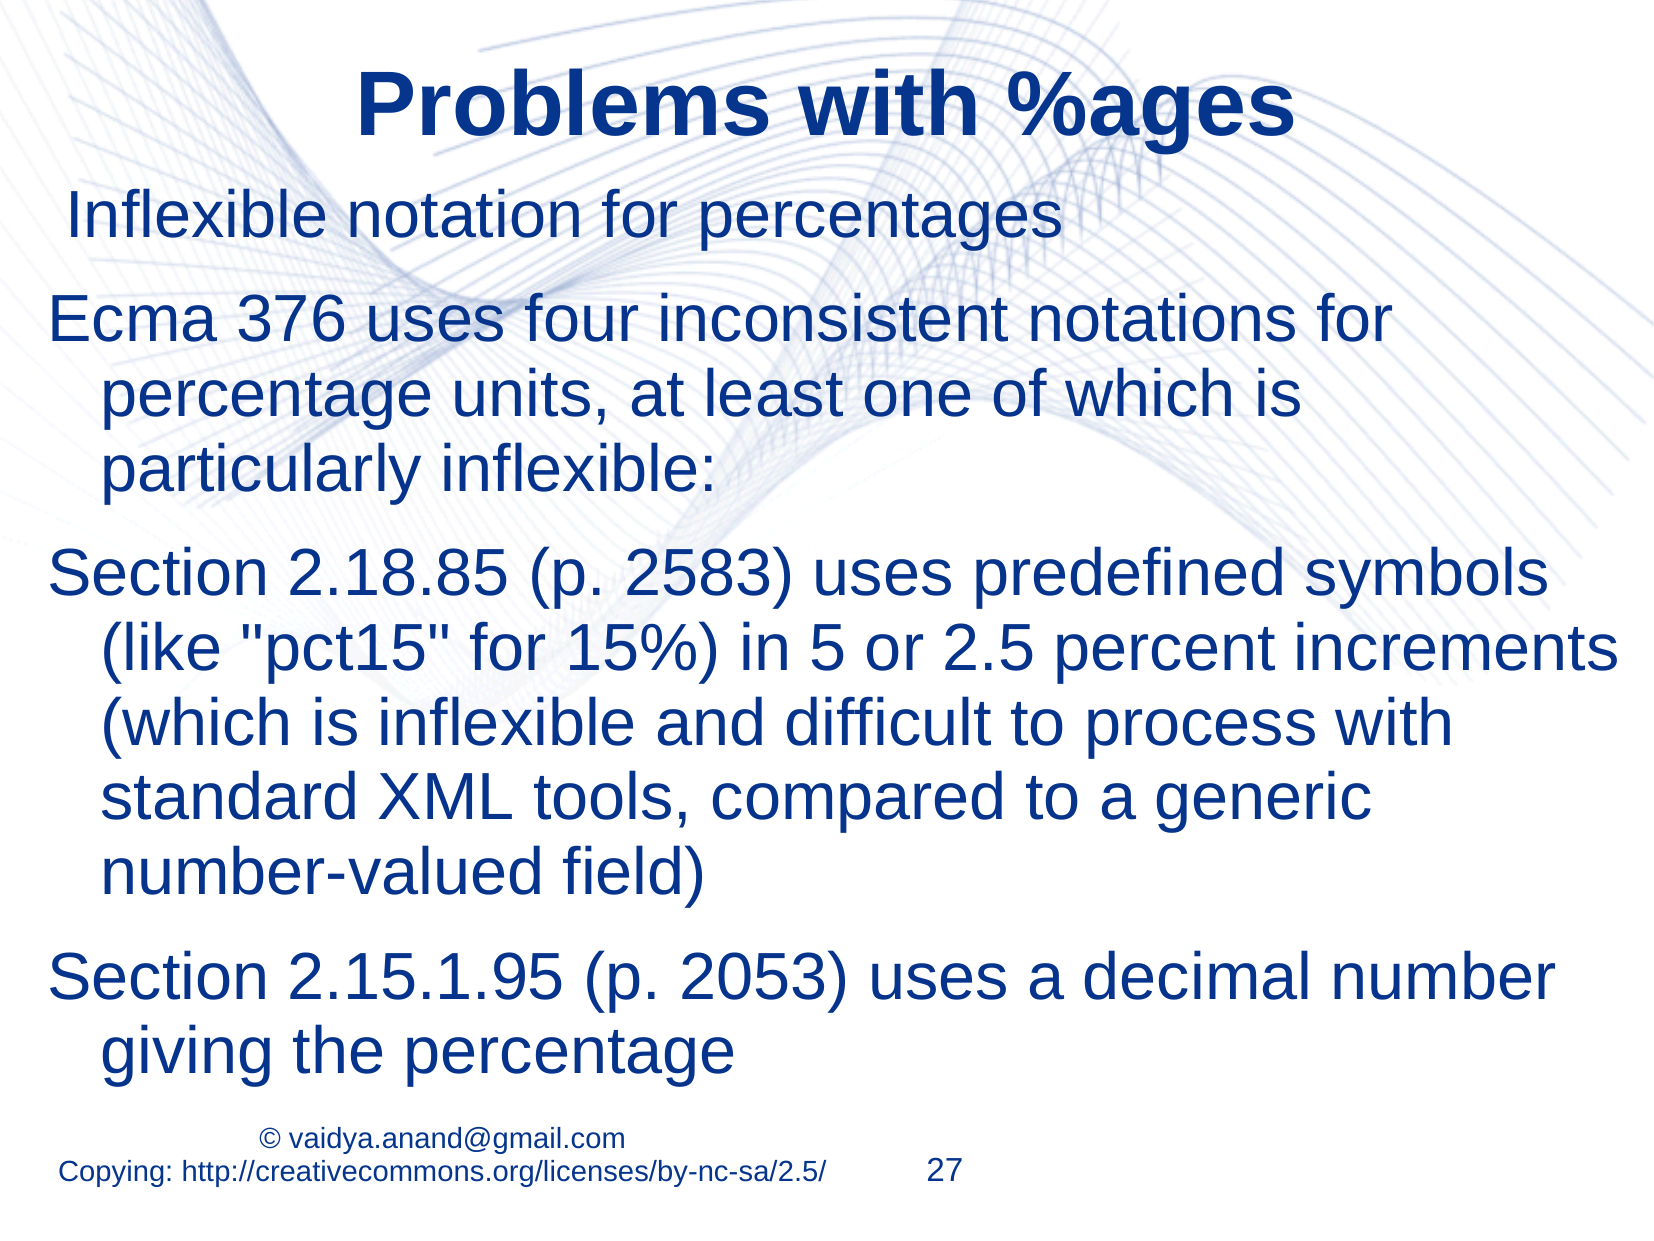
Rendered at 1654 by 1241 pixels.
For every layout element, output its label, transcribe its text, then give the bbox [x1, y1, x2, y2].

list Inflexible notation for percentages Ecma 376 uses four inconsistent notations for percentage units, at least one of which is particularly inflexible: Section 2.18.85 (p. 2583) uses predefined symbols (like "pct15" for 15%) in 5 or 2.5 percent increments (which is inflexible and difficult to process with standard XML tools, compared to a generic number-valued field) Section 2.15.1.95 (p. 2053) uses a decimal number giving the percentage [29, 177, 1625, 1193]
picture [0, 0, 1654, 1241]
title Problems with %ages [29, 36, 1625, 170]
